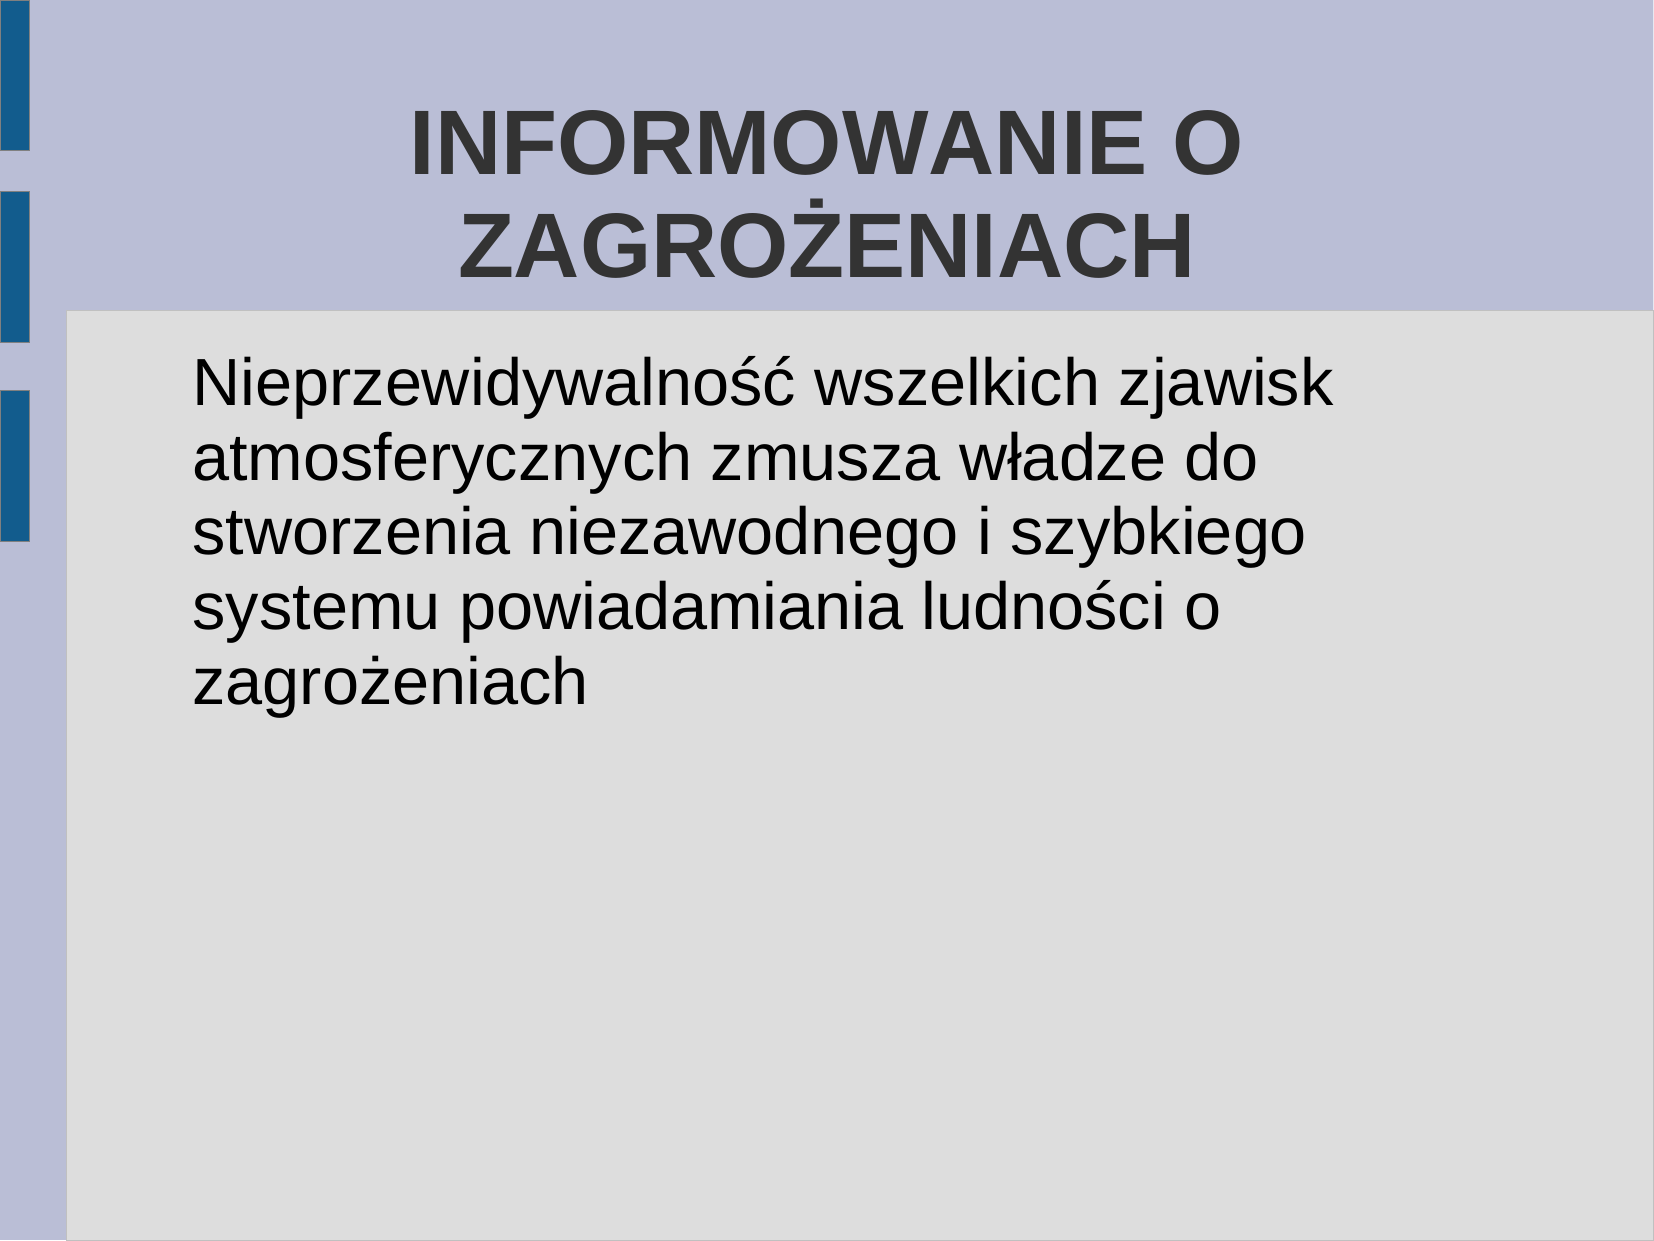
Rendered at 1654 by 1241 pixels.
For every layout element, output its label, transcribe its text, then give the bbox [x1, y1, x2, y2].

title INFORMOWANIE O ZAGROŻENIACH [121, 91, 1534, 299]
list Nieprzewidywalność wszelkich zjawisk atmosferycznych zmusza władze do stworzenia niezawodnego i szybkiego systemu powiadamiania ludności o zagrożeniach [121, 344, 1534, 1127]
